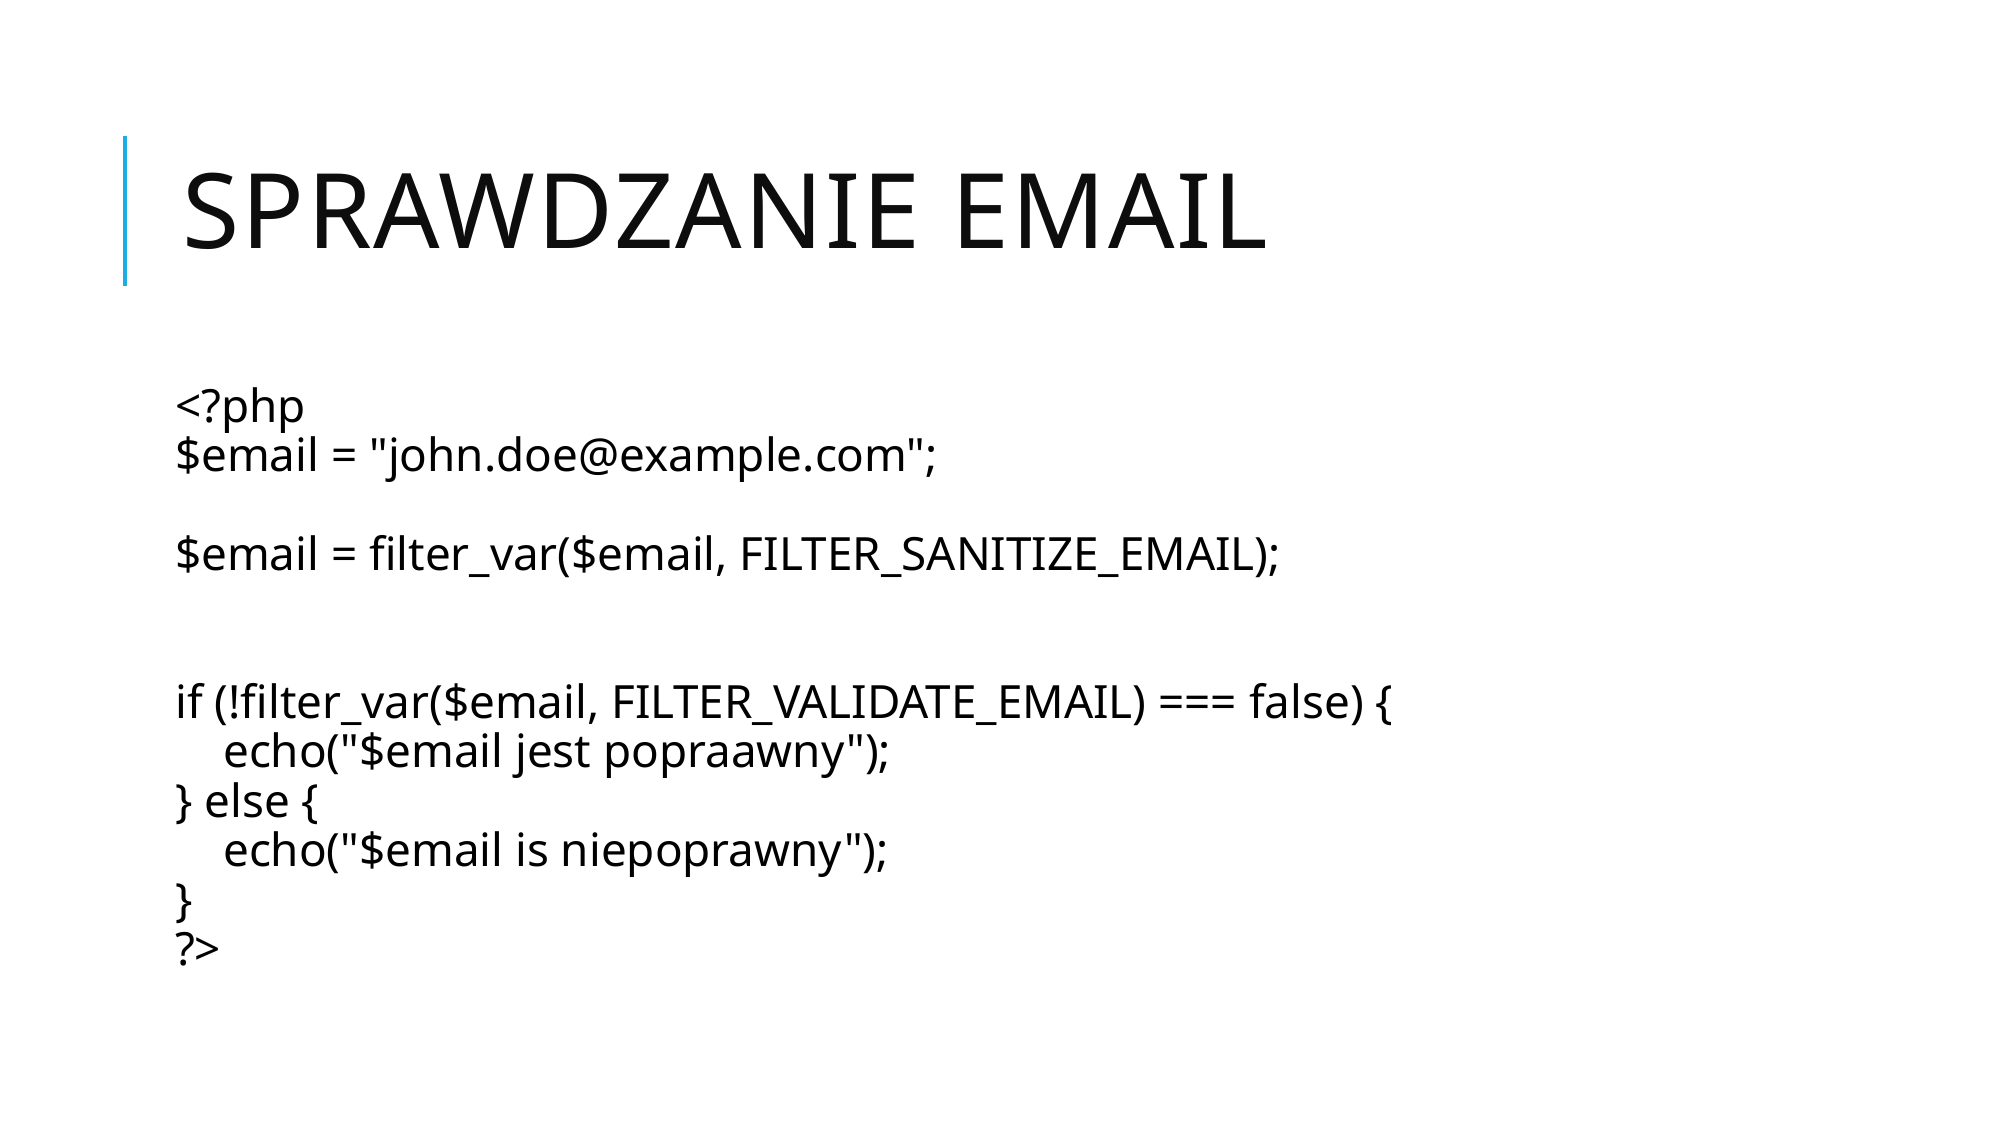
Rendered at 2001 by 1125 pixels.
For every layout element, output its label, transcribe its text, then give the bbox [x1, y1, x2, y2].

list <?php $email = "john.doe@example.com"; $email = filter_var($email, FILTER_SANITIZE_EMAIL); if (!filter_var($email, FILTER_VALIDATE_EMAIL) === false) { echo("$email jest popraawny"); } else { echo("$email is niepoprawny"); } ?> [168, 375, 1763, 1036]
title Sprawdzanie email [168, 96, 1763, 343]
